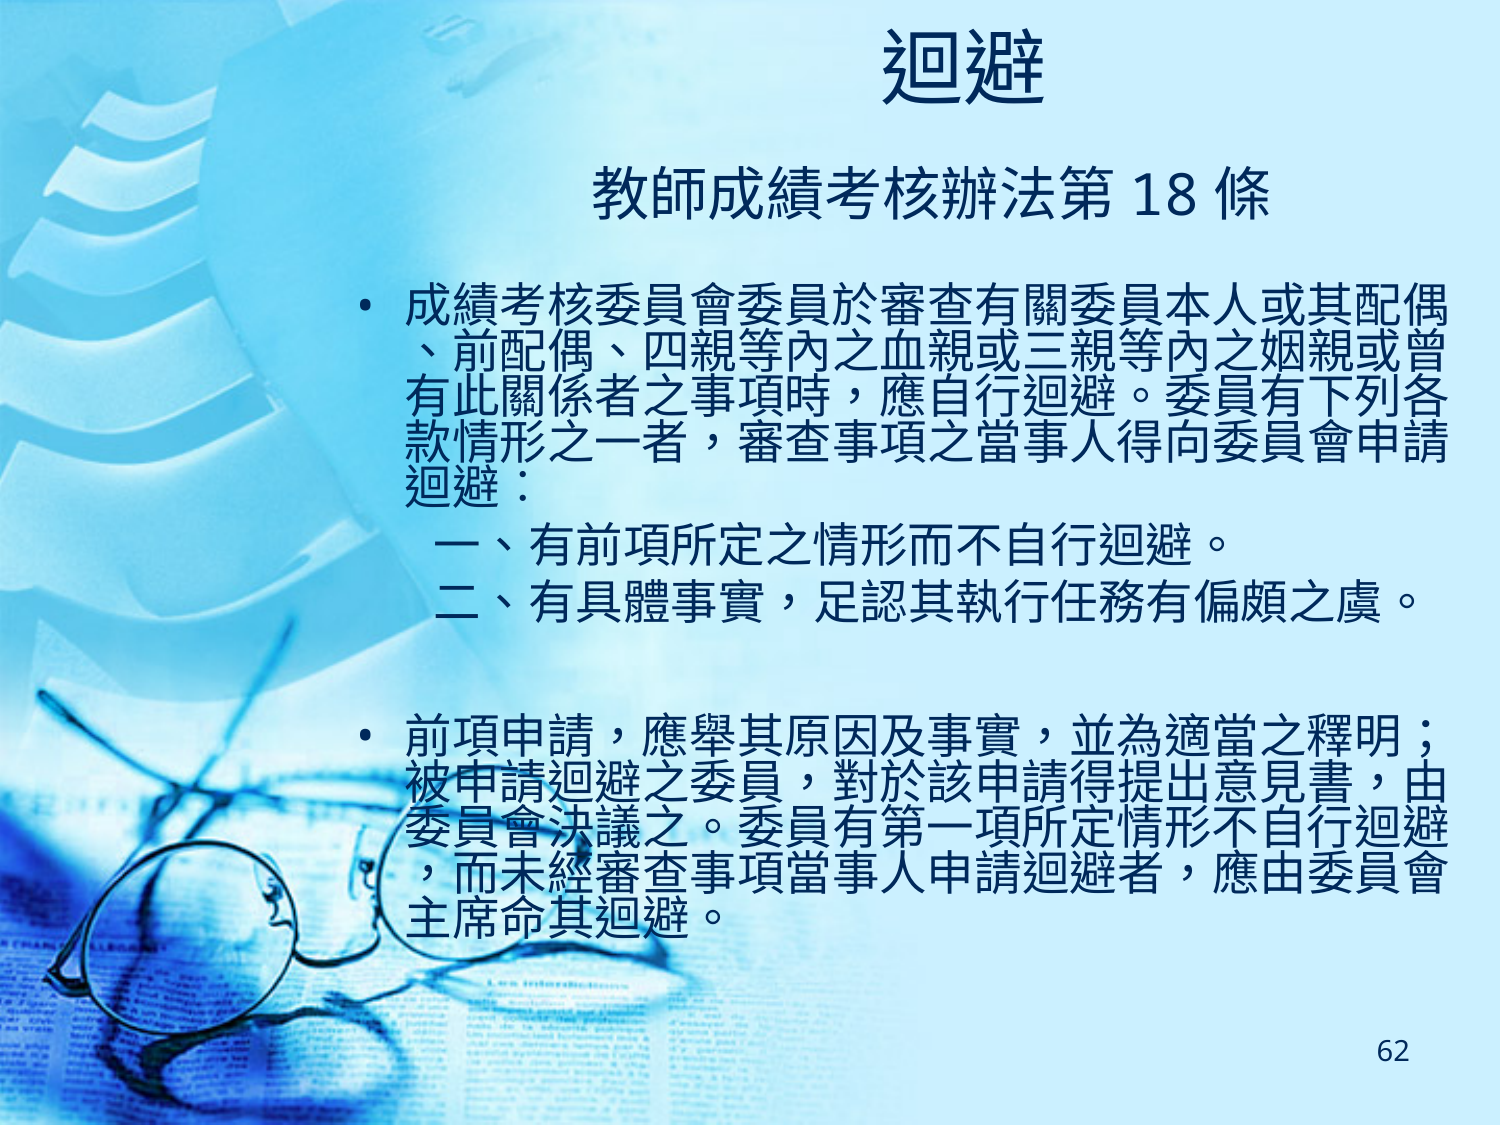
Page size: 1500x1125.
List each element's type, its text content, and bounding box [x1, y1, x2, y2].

title 迴避 [773, 0, 1154, 113]
list 成績考核委員會委員於審查有關委員本人或其配偶、前配偶、四親等內之血親或三親等內之姻親或曾有此關係者之事項時，應自行迴避。委員有下列各款情形之一者，審查事項之當事人得向委員會申請迴避︰ 一、有前項所定之情形而不自行迴避。 二、有具體事實，足認其執行任務有偏頗之虞。 前項申請，應舉其原因及事實，並為適當之釋明；被申請迴避之委員，對於該申請得提出意見書，由委員會決議之。委員有第一項所定情形不自行迴避，而未經審查事項當事人申請迴避者，應由委員會主席命其迴避。 [336, 278, 1500, 965]
picture [0, 0, 1500, 1125]
text_box 教師成績考核辦法第18條 [560, 113, 1323, 244]
